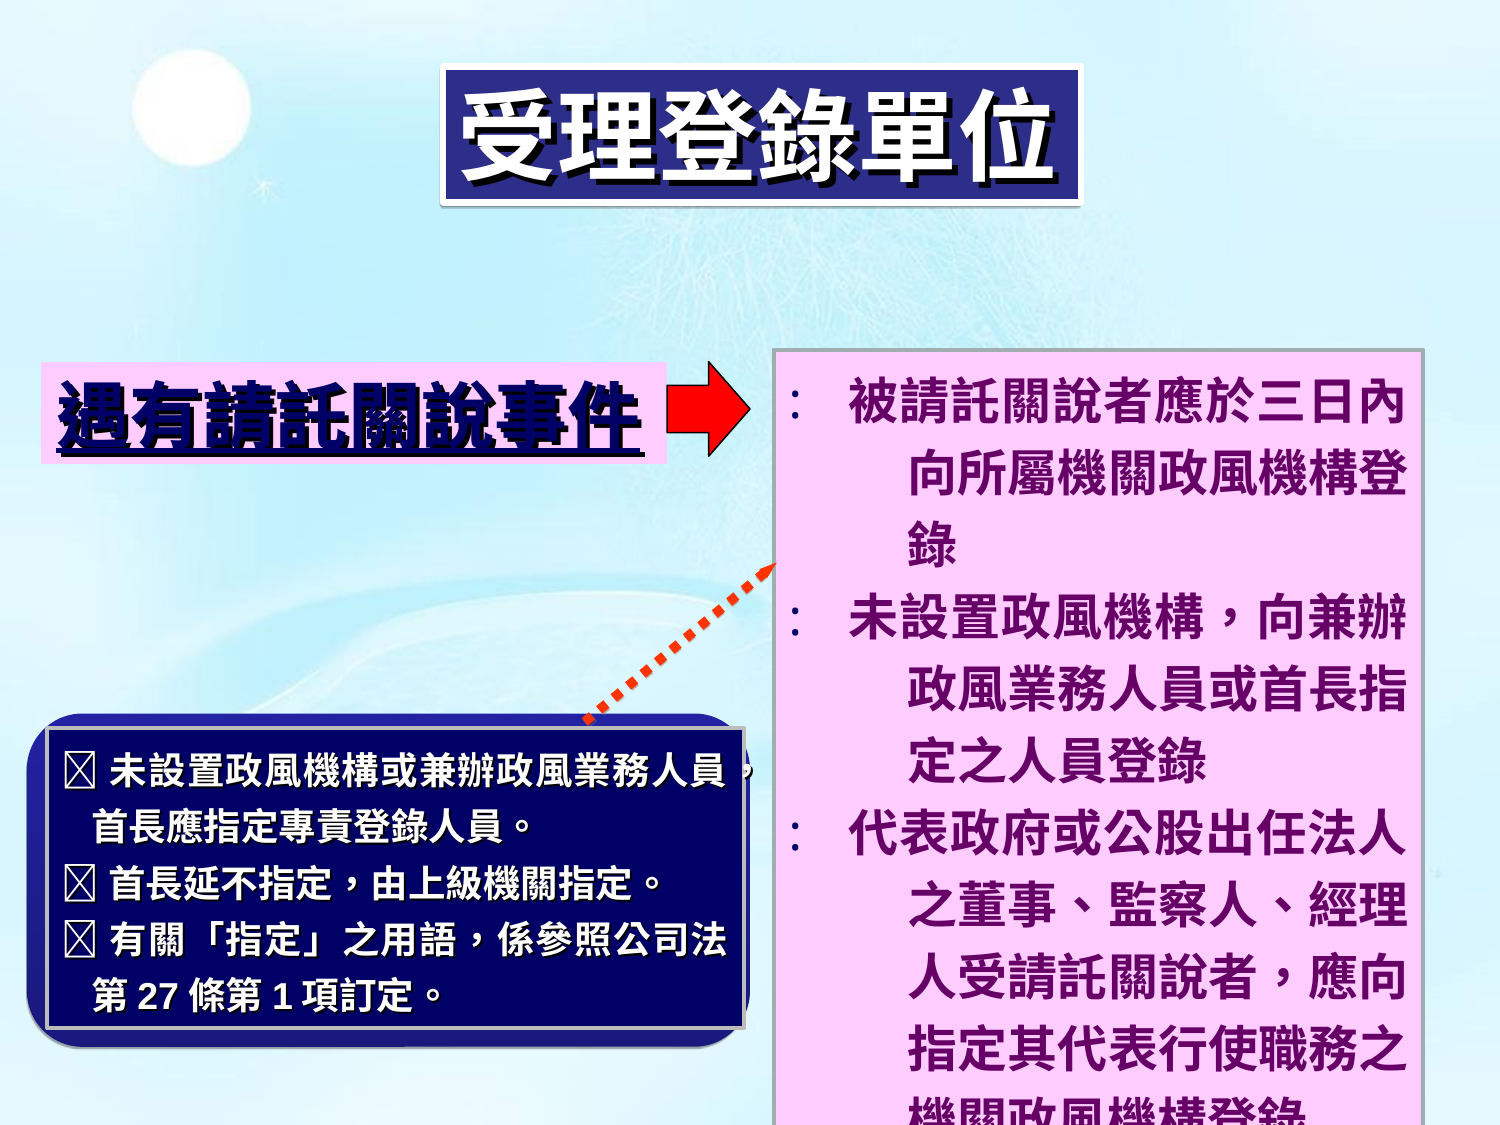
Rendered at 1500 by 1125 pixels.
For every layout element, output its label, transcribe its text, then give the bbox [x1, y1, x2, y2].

text_box 受理登錄單位 [442, 66, 1081, 203]
text_box [667, 361, 751, 457]
text_box [746, 748, 750, 765]
text_box 被請託關說者應於三日內向所屬機關政風機構登錄 未設置政風機構，向兼辦政風業務人員或首長指定之人員登錄 代表政府或公股出任法人之董事、監察人、經理人受請託關說者，應向指定其代表行使職務之機關政風機構登錄 [774, 350, 1423, 1125]
picture [0, 0, 1500, 1125]
text_box [47, 713, 587, 726]
text_box [746, 778, 751, 1012]
text_box [591, 713, 730, 726]
text_box [26, 728, 735, 1047]
text_box 未設置政風機構或兼辦政風業務人員，首長應指定專責登錄人員。 首長延不指定，由上級機關指定。 有關「指定」之用語，係參照公司法第27條第1項訂定。 [46, 728, 745, 1028]
text_box 遇有請託關說事件 [41, 362, 667, 464]
